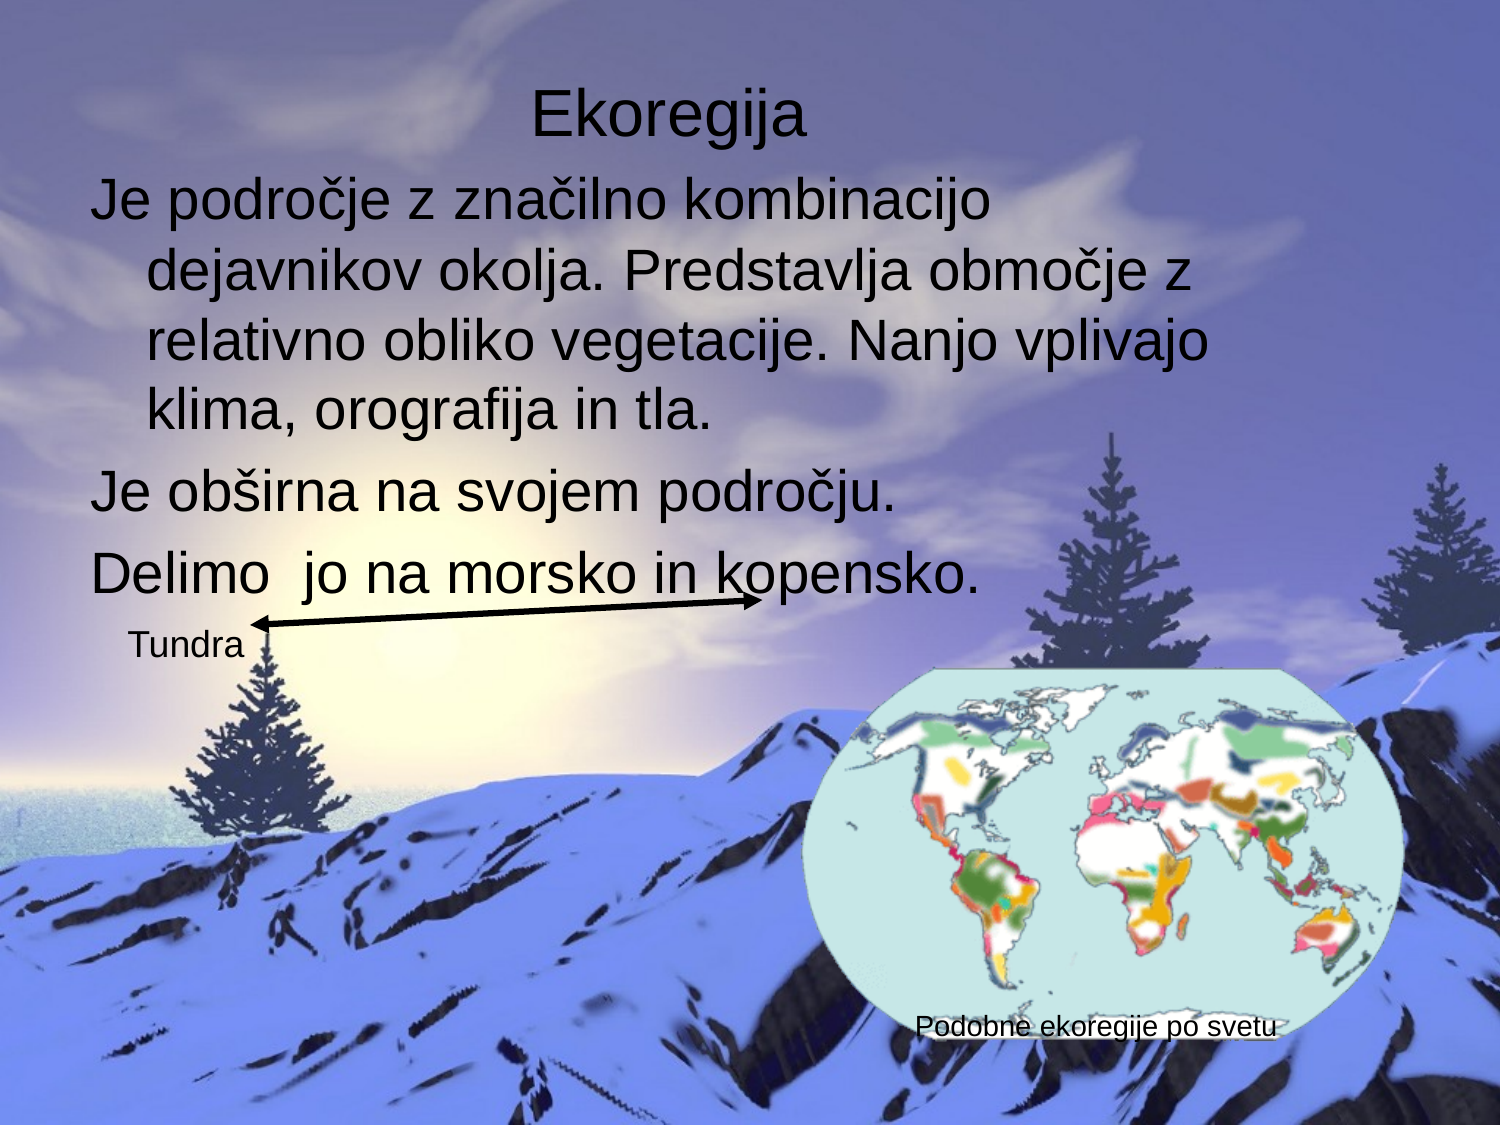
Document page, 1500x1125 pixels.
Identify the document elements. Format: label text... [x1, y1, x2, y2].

text_box Tundra [112, 612, 263, 673]
picture [0, 0, 1500, 1125]
list Ekoregija Je področje z značilno kombinacijo dejavnikov okolja. Predstavlja območje z relativno obliko vegetacije. Nanjo vplivajo klima, orografija in tla. Je obširna na svojem področju. Delimo jo na morsko in kopensko. [75, 62, 1263, 688]
text_box Podobne ekoregije po svetu [900, 999, 1300, 1050]
